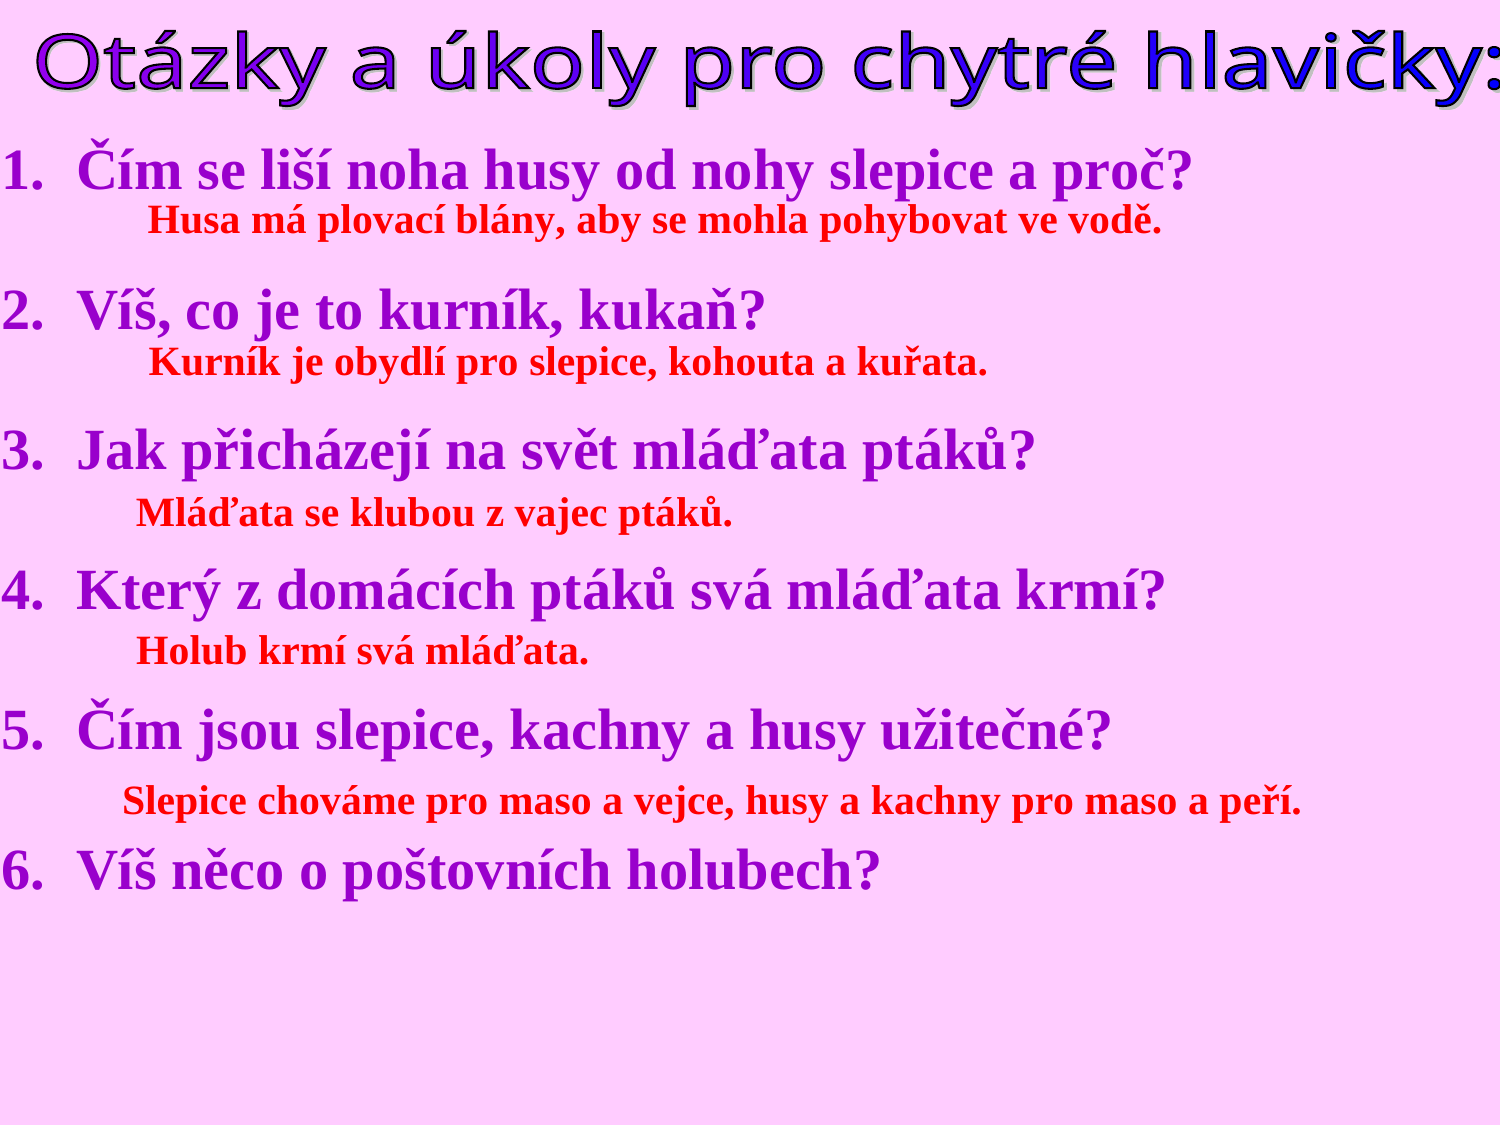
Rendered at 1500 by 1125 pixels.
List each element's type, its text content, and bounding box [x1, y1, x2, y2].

text_box Otázky a úkoly pro chytré hlavičky: [534, 47, 581, 89]
text_box Otázky a úkoly pro chytré hlavičky: [488, 31, 530, 89]
text_box Otázky a úkoly pro chytré hlavičky: [743, 47, 772, 89]
text_box Otázky a úkoly pro chytré hlavičky: [238, 31, 279, 89]
text_box Husa má plovací blány, aby se mohla pohybovat ve vodě. [132, 184, 1179, 251]
text_box Otázky a úkoly pro chytré hlavičky: [1435, 48, 1482, 107]
text_box Otázky a úkoly pro chytré hlavičky: [191, 48, 227, 89]
text_box Otázky a úkoly pro chytré hlavičky: [279, 48, 326, 107]
text_box Otázky a úkoly pro chytré hlavičky: [1071, 47, 1114, 89]
text_box Otázky a úkoly pro chytré hlavičky: [431, 48, 474, 89]
text_box Čím se liší noha husy od nohy slepice a proč? Víš, co je to kurník, kukaň? 3. Jak přicházejí na svět mláďata ptáků? 4. Který z domácích ptáků svá mláďata krmí? 5. Čím jsou slepice, kachny a husy užitečné? 6. Víš něco o poštovních holubech? [0, 123, 1334, 1049]
text_box Otázky a úkoly pro chytré hlavičky: [608, 48, 656, 107]
text_box Slepice chováme pro maso a vejce, husy a kachny pro maso a peří. [107, 764, 1318, 831]
text_box Otázky a úkoly pro chytré hlavičky: [1149, 31, 1191, 89]
text_box Otázky a úkoly pro chytré hlavičky: [1347, 47, 1384, 89]
text_box Otázky a úkoly pro chytré hlavičky: [104, 38, 135, 89]
text_box Otázky a úkoly pro chytré hlavičky: [855, 47, 892, 89]
text_box Otázky a úkoly pro chytré hlavičky: [686, 47, 731, 107]
text_box Otázky a úkoly pro chytré hlavičky: [1272, 48, 1320, 89]
text_box Mláďata se klubou z vajec ptáků. [121, 477, 749, 543]
text_box Kurník je obydlí pro slepice, kohouta a kuřata. [133, 326, 1004, 392]
text_box Otázky a úkoly pro chytré hlavičky: [140, 47, 181, 89]
text_box Otázky a úkoly pro chytré hlavičky: [950, 38, 1029, 107]
text_box Otázky a úkoly pro chytré hlavičky: [37, 34, 98, 89]
text_box Otázky a úkoly pro chytré hlavičky: [353, 47, 394, 89]
text_box Otázky a úkoly pro chytré hlavičky: [1394, 31, 1435, 89]
text_box Otázky a úkoly pro chytré hlavičky: [1225, 47, 1266, 89]
text_box Otázky a úkoly pro chytré hlavičky: [1037, 47, 1067, 89]
text_box Otázky a úkoly pro chytré hlavičky: [776, 47, 822, 89]
text_box Otázky a úkoly pro chytré hlavičky: [901, 31, 944, 89]
text_box Holub krmí svá mláďata. [121, 614, 605, 681]
